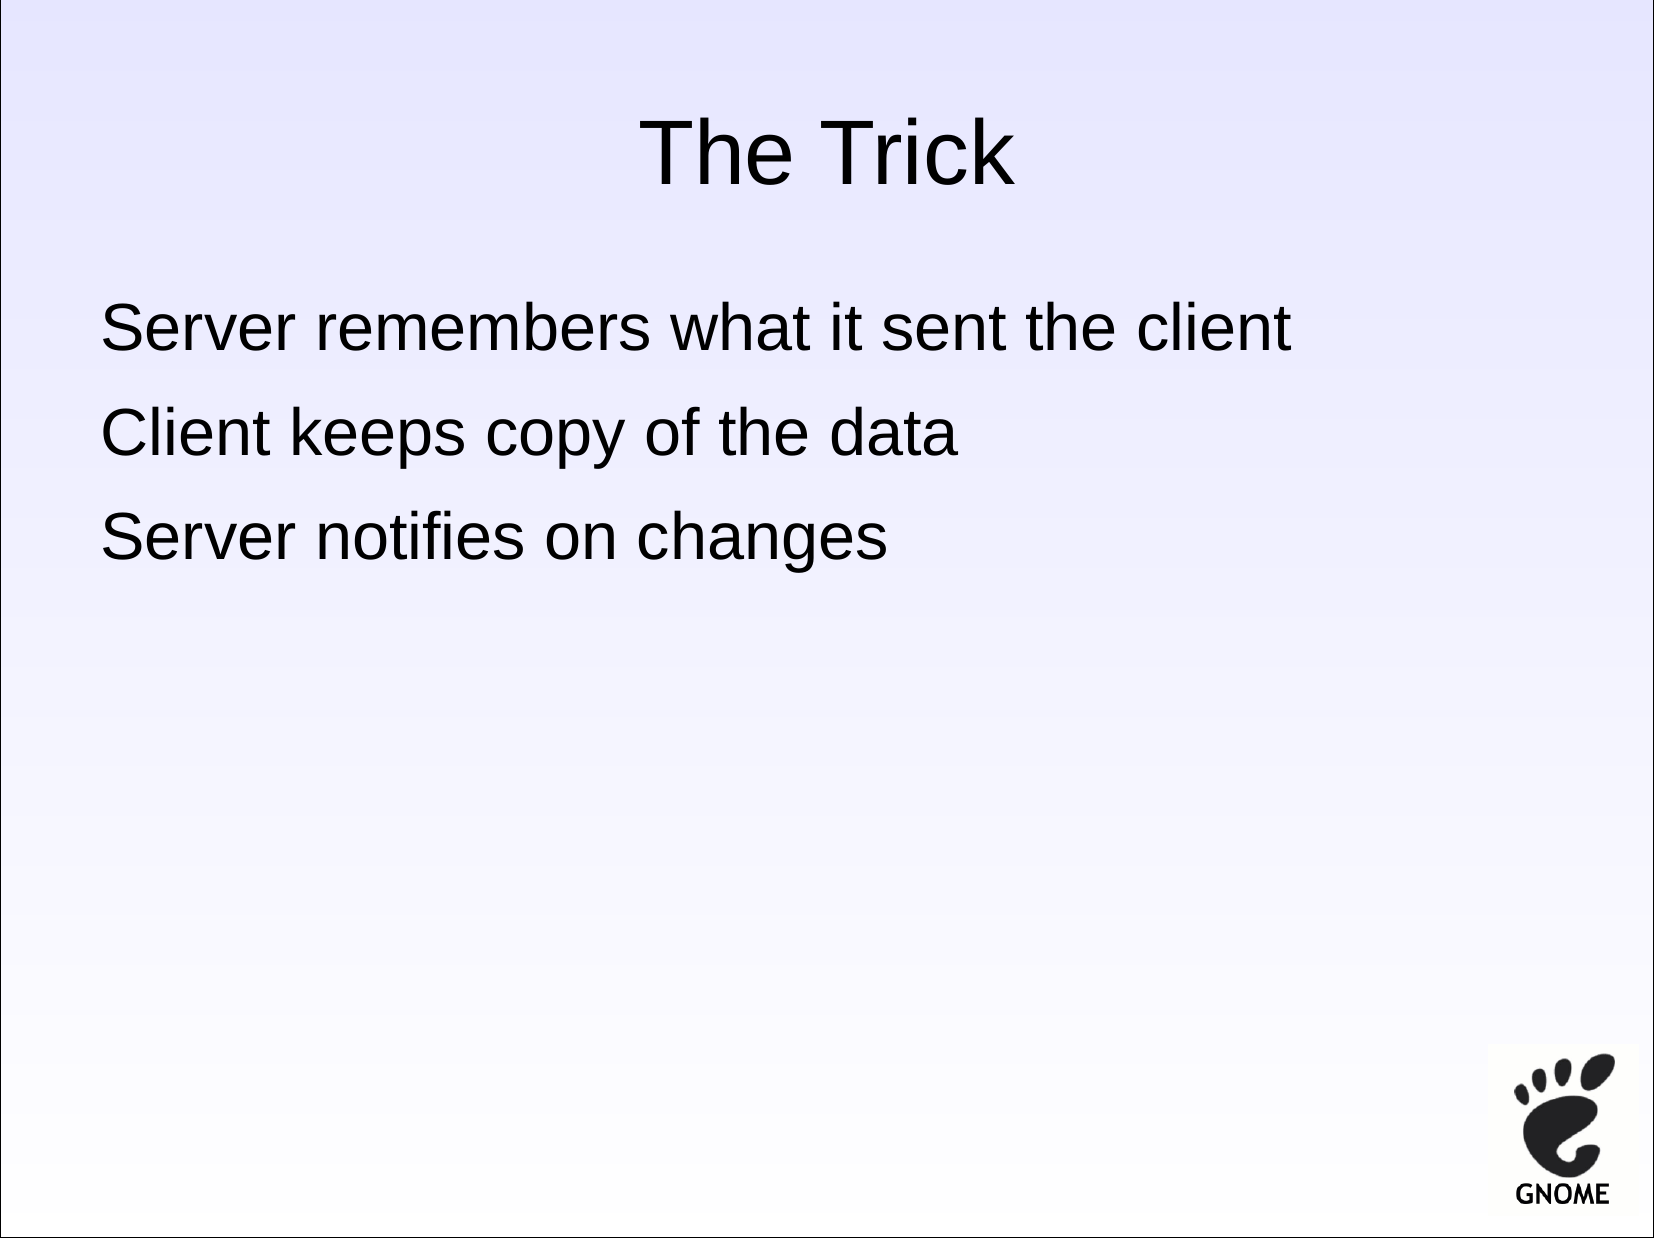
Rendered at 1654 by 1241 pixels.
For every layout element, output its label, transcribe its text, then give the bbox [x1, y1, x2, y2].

title The Trick [82, 56, 1571, 250]
list Server remembers what it sent the client Client keeps copy of the data Server notifies on changes [82, 290, 1571, 1094]
picture [1488, 1044, 1639, 1216]
